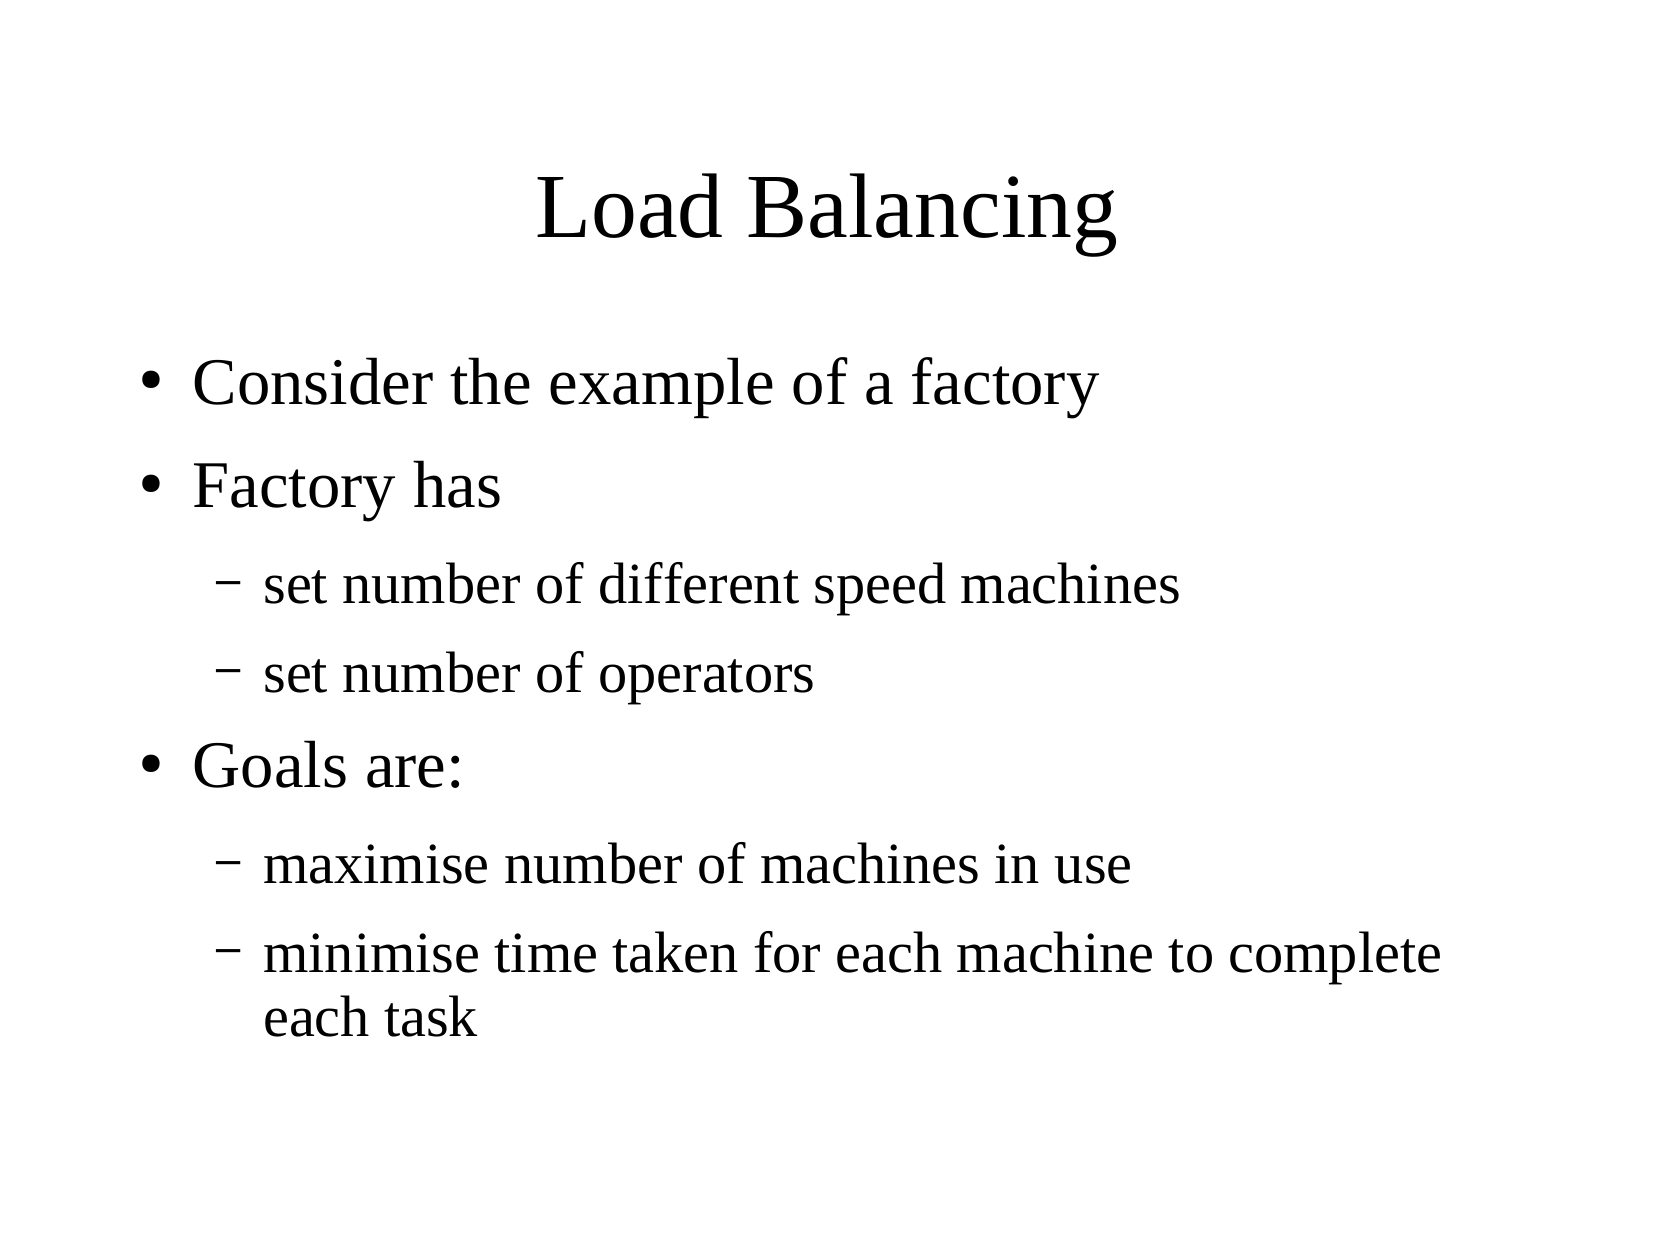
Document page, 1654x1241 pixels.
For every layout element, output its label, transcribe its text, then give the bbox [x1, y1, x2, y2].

list Consider the example of a factory Factory has set number of different speed machines set number of operators Goals are: maximise number of machines in use minimise time taken for each machine to complete each task [121, 344, 1534, 1127]
title Load Balancing [121, 102, 1534, 311]
